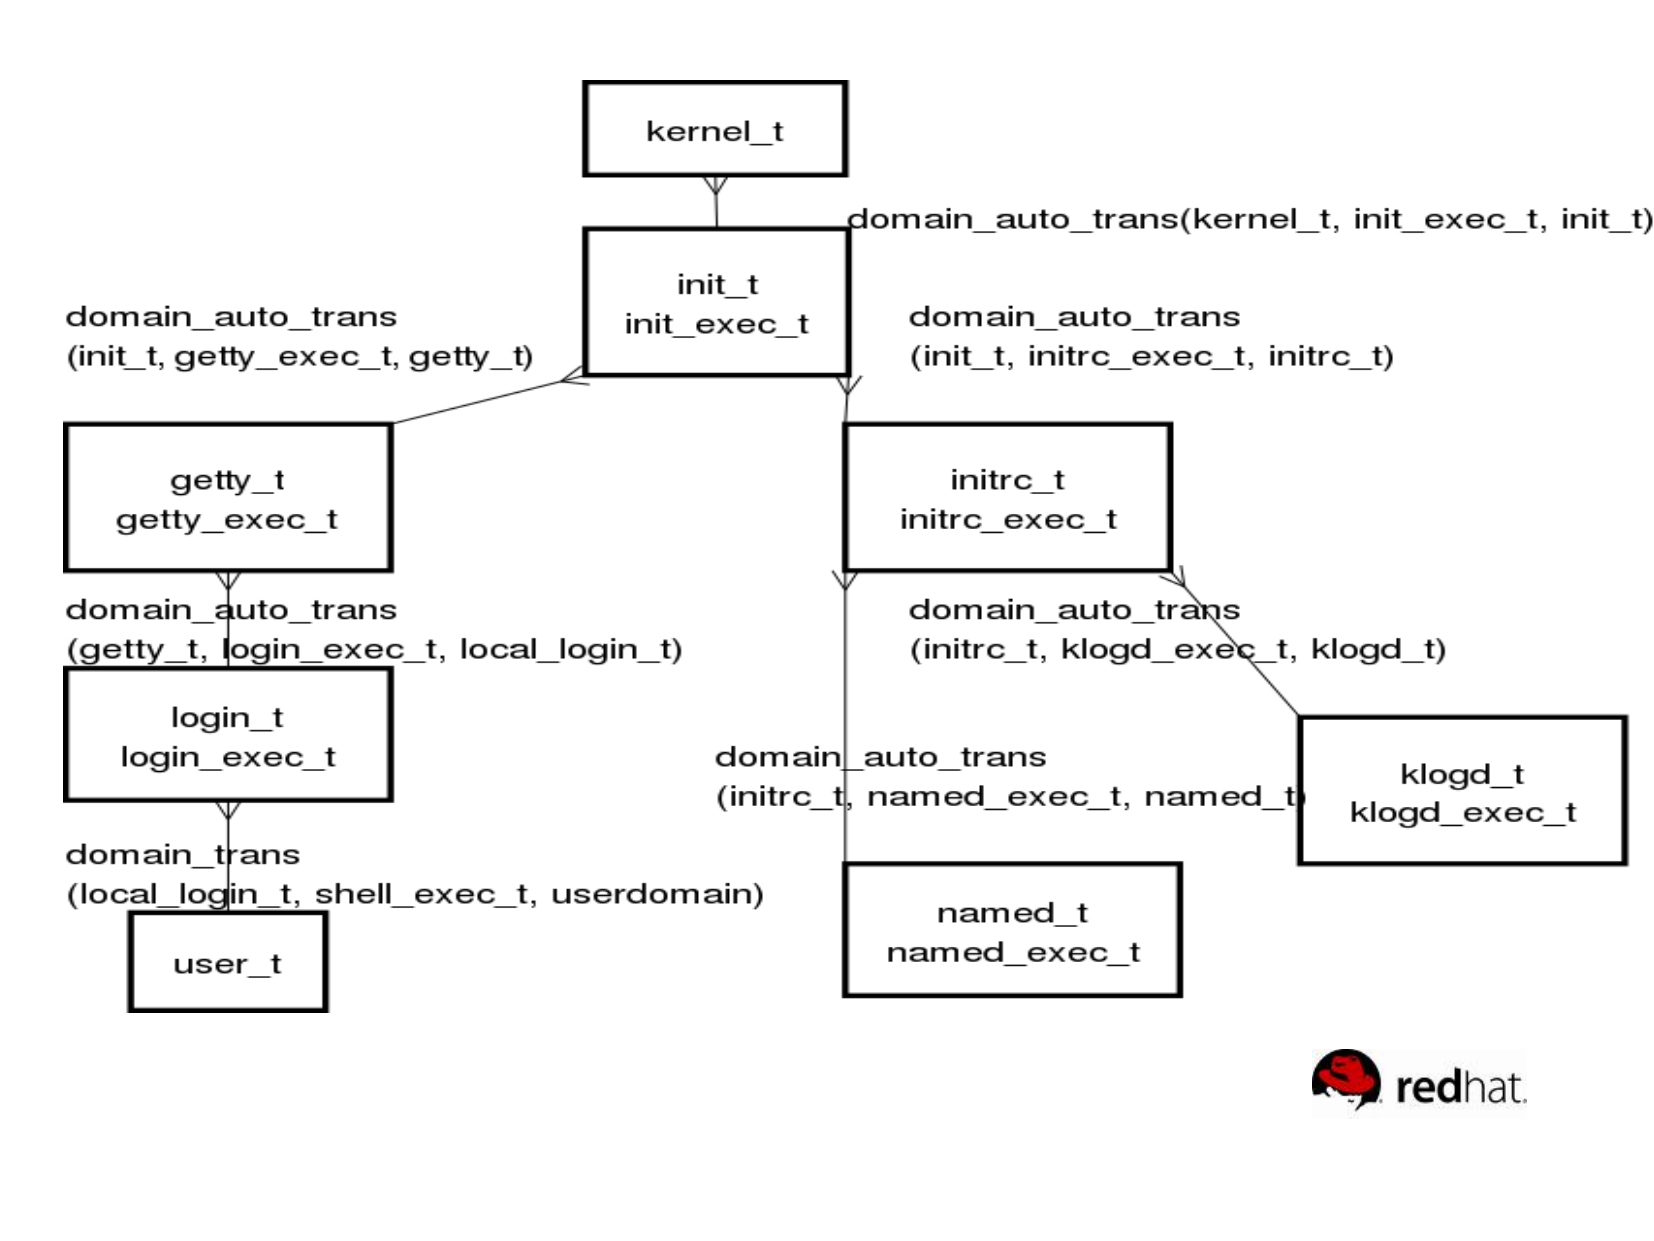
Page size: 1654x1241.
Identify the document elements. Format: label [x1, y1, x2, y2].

picture [63, 80, 1654, 1013]
picture [1312, 1049, 1527, 1119]
